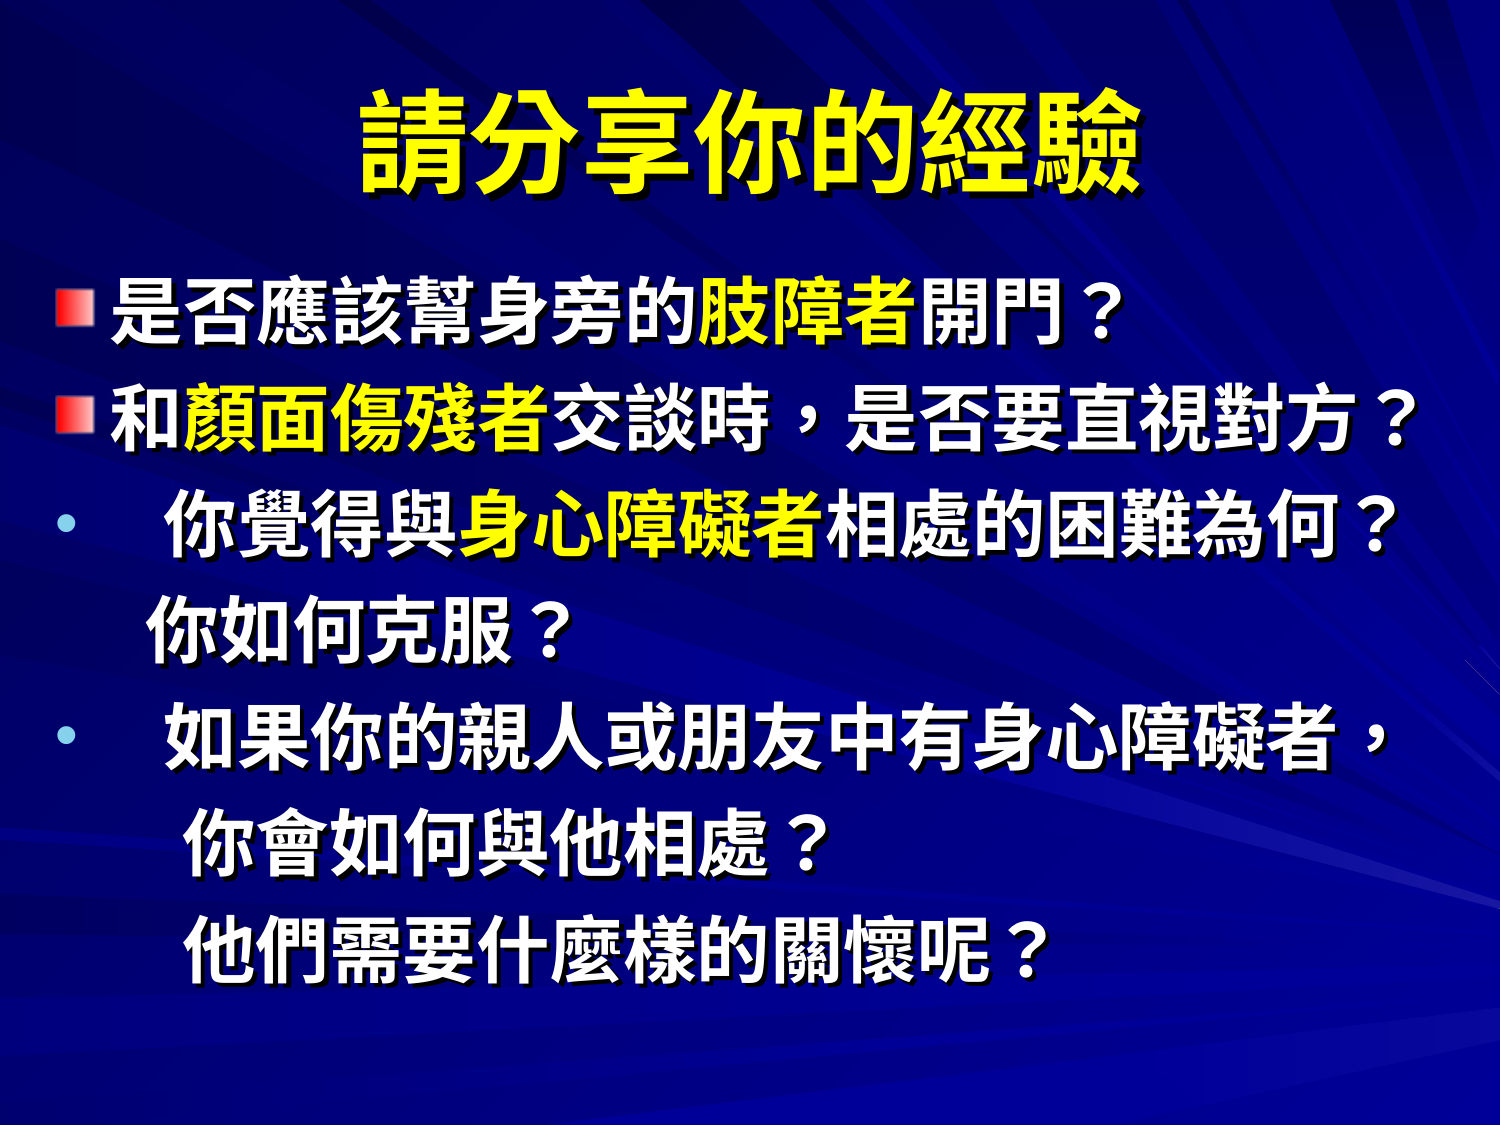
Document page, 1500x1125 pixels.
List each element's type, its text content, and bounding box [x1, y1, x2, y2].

list 是否應該幫身旁的肢障者開門？ 和顏面傷殘者交談時，是否要直視對方？ 你覺得與身心障礙者相處的困難為何？ 你如何克服？ 如果你的親人或朋友中有身心障礙者， 你會如何與他相處？ 他們需要什麼樣的關懷呢？ [39, 257, 1500, 1001]
title 請分享你的經驗 [75, 45, 1426, 234]
